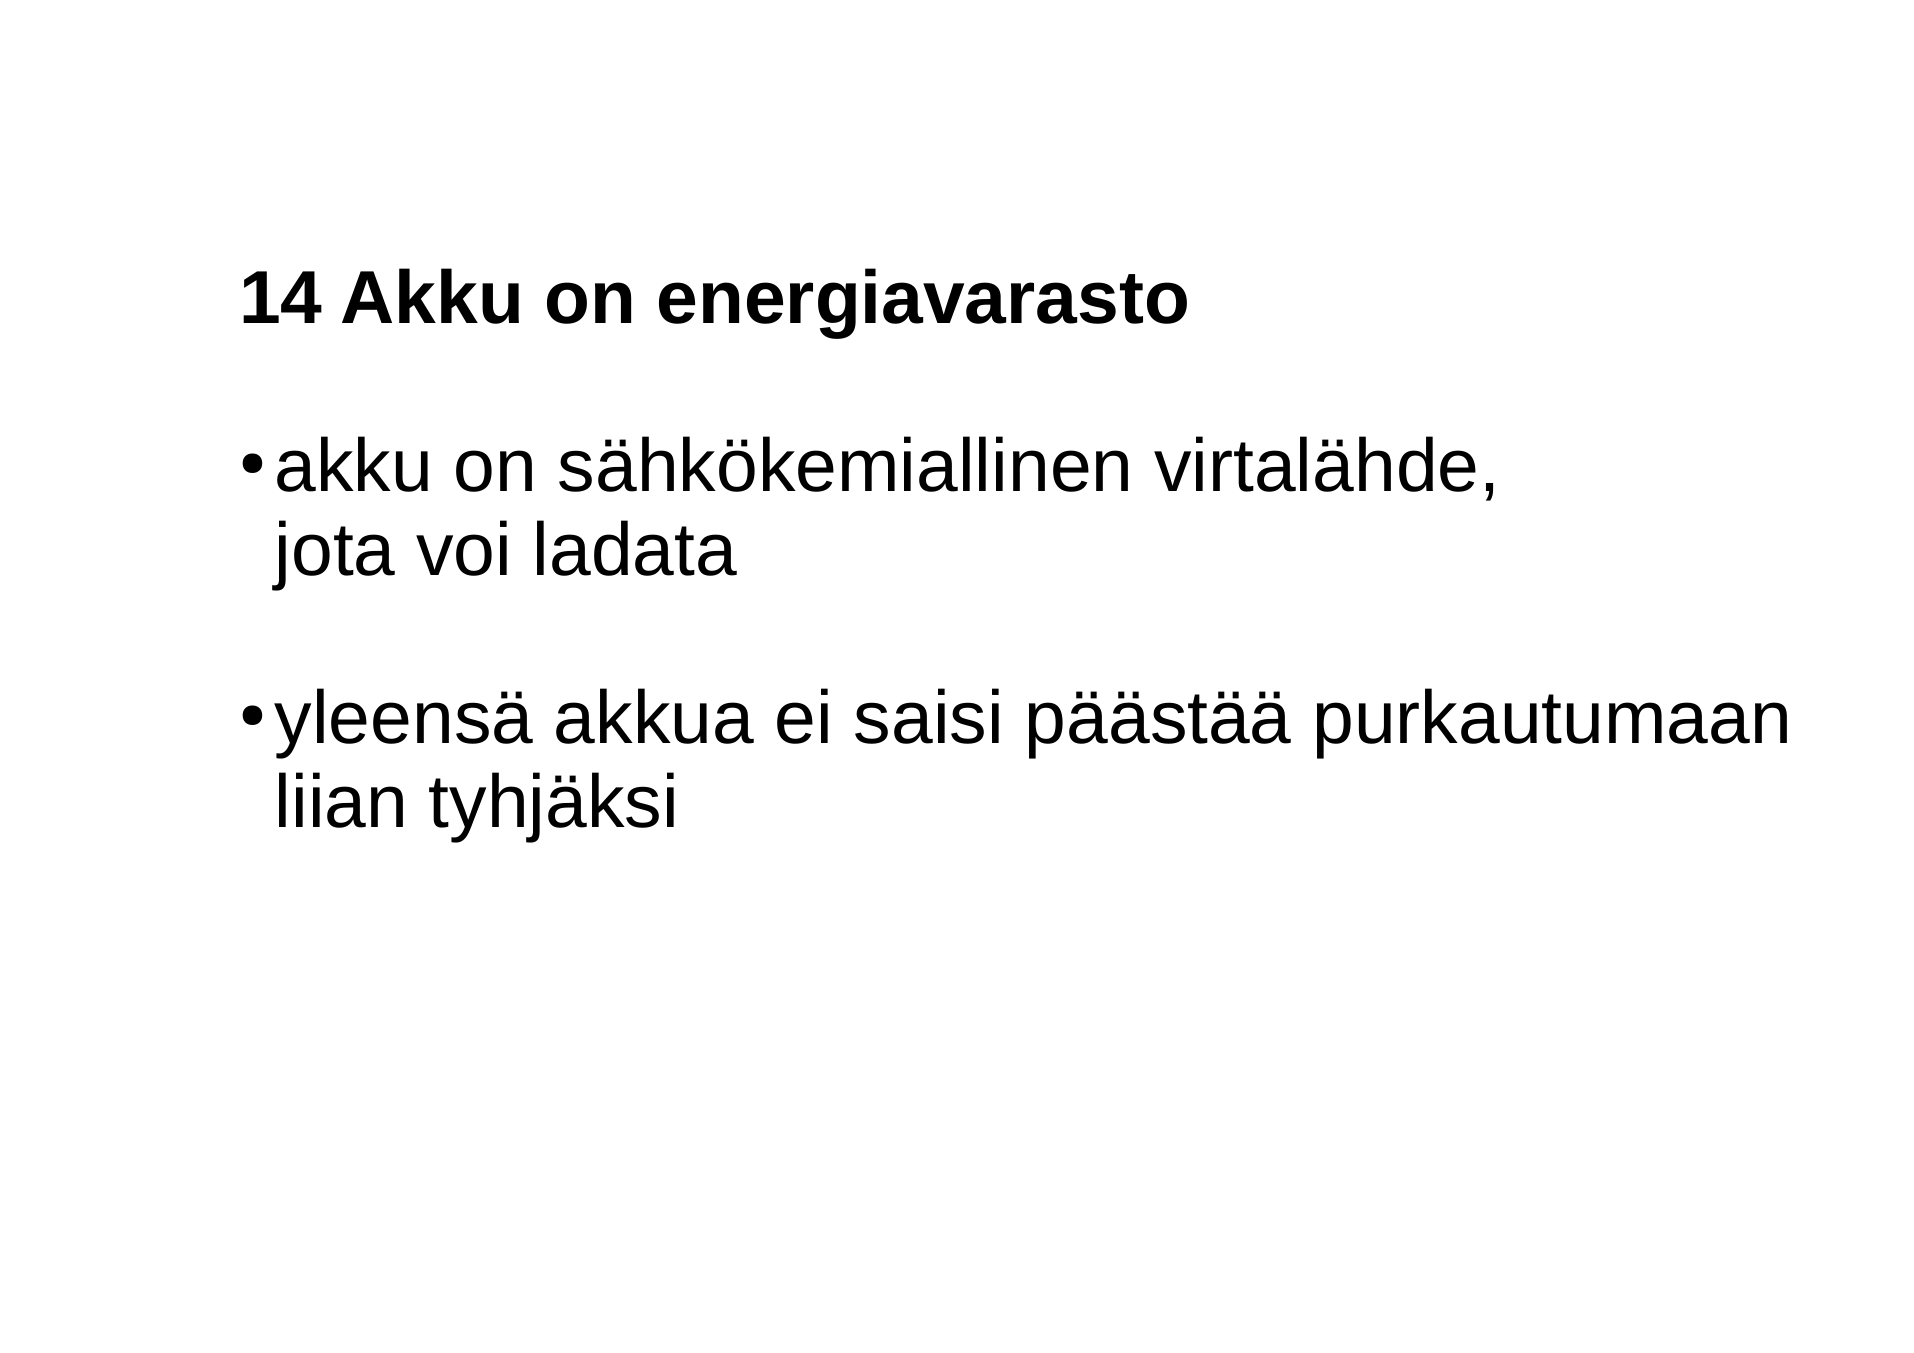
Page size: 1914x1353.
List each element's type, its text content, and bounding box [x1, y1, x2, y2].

text_box 14 Akku on energiavarasto akku on sähkökemiallinen virtalähde, jota voi ladata yleensä akkua ei saisi päästää purkautumaan liian tyhjäksi [224, 248, 1829, 851]
